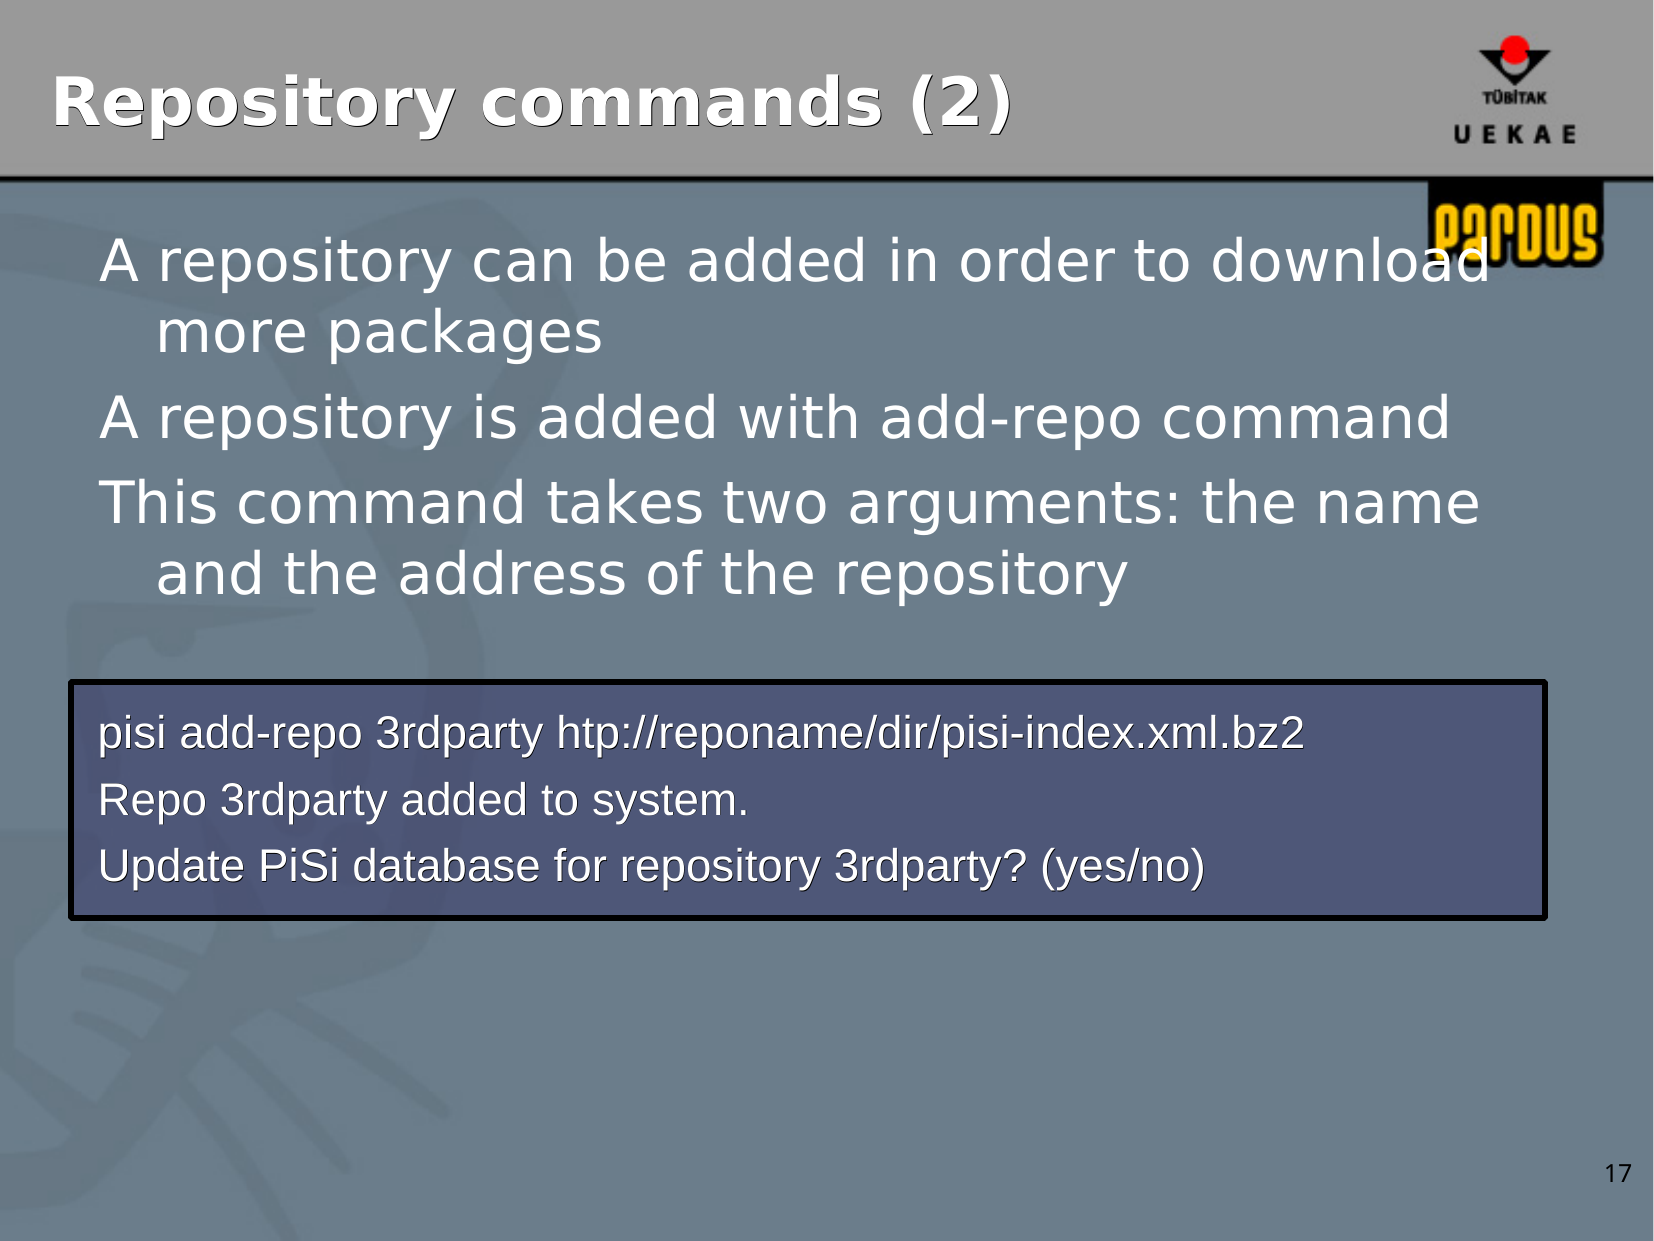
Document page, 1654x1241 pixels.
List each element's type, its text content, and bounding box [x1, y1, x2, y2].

text_box [70, 681, 1546, 919]
text_box pisi add-repo 3rdparty htp://reponame/dir/pisi-index.xml.bz2 Repo 3rdparty added to system. Update PiSi database for repository 3rdparty? (yes/no) [97, 703, 1600, 888]
title Repository commands (2) [35, 43, 1449, 158]
list A repository can be added in order to download more packages A repository is added with add-repo command This command takes two arguments: the name and the address of the repository [84, 216, 1536, 614]
picture [0, 0, 1654, 1241]
